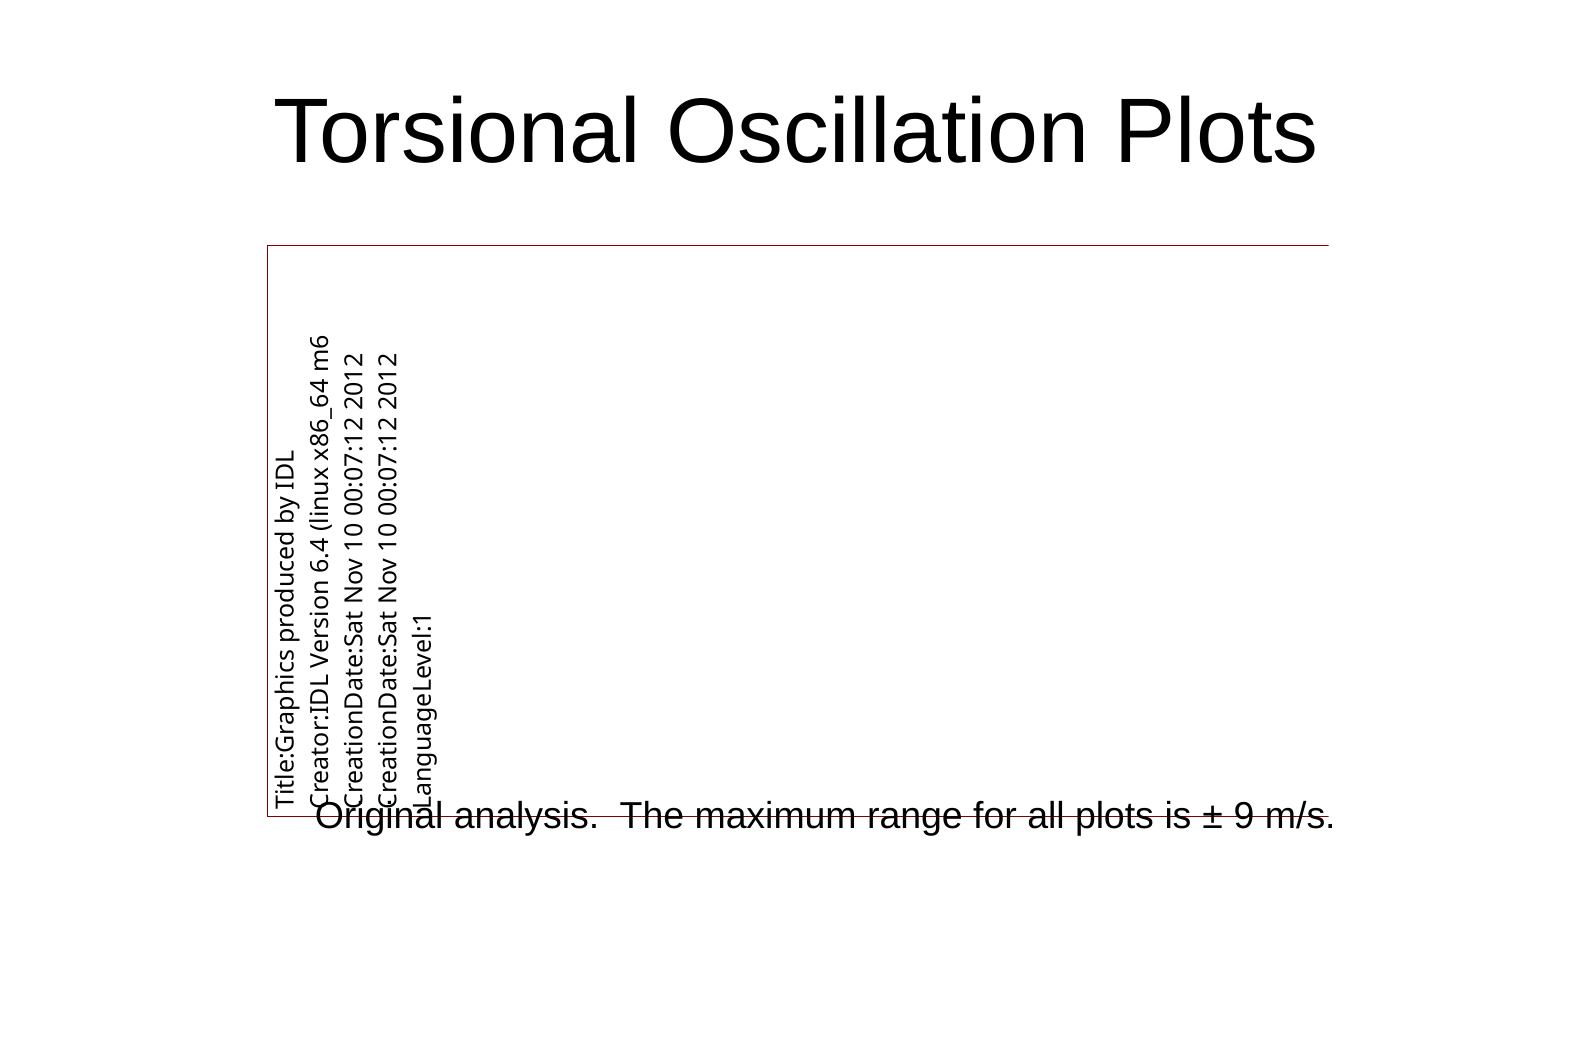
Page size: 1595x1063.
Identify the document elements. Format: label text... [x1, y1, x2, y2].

title Torsional Oscillation Plots [79, 49, 1515, 213]
text_box Original analysis. The maximum range for all plots is ± 9 m/s. [300, 787, 1388, 845]
picture [265, 245, 1329, 818]
